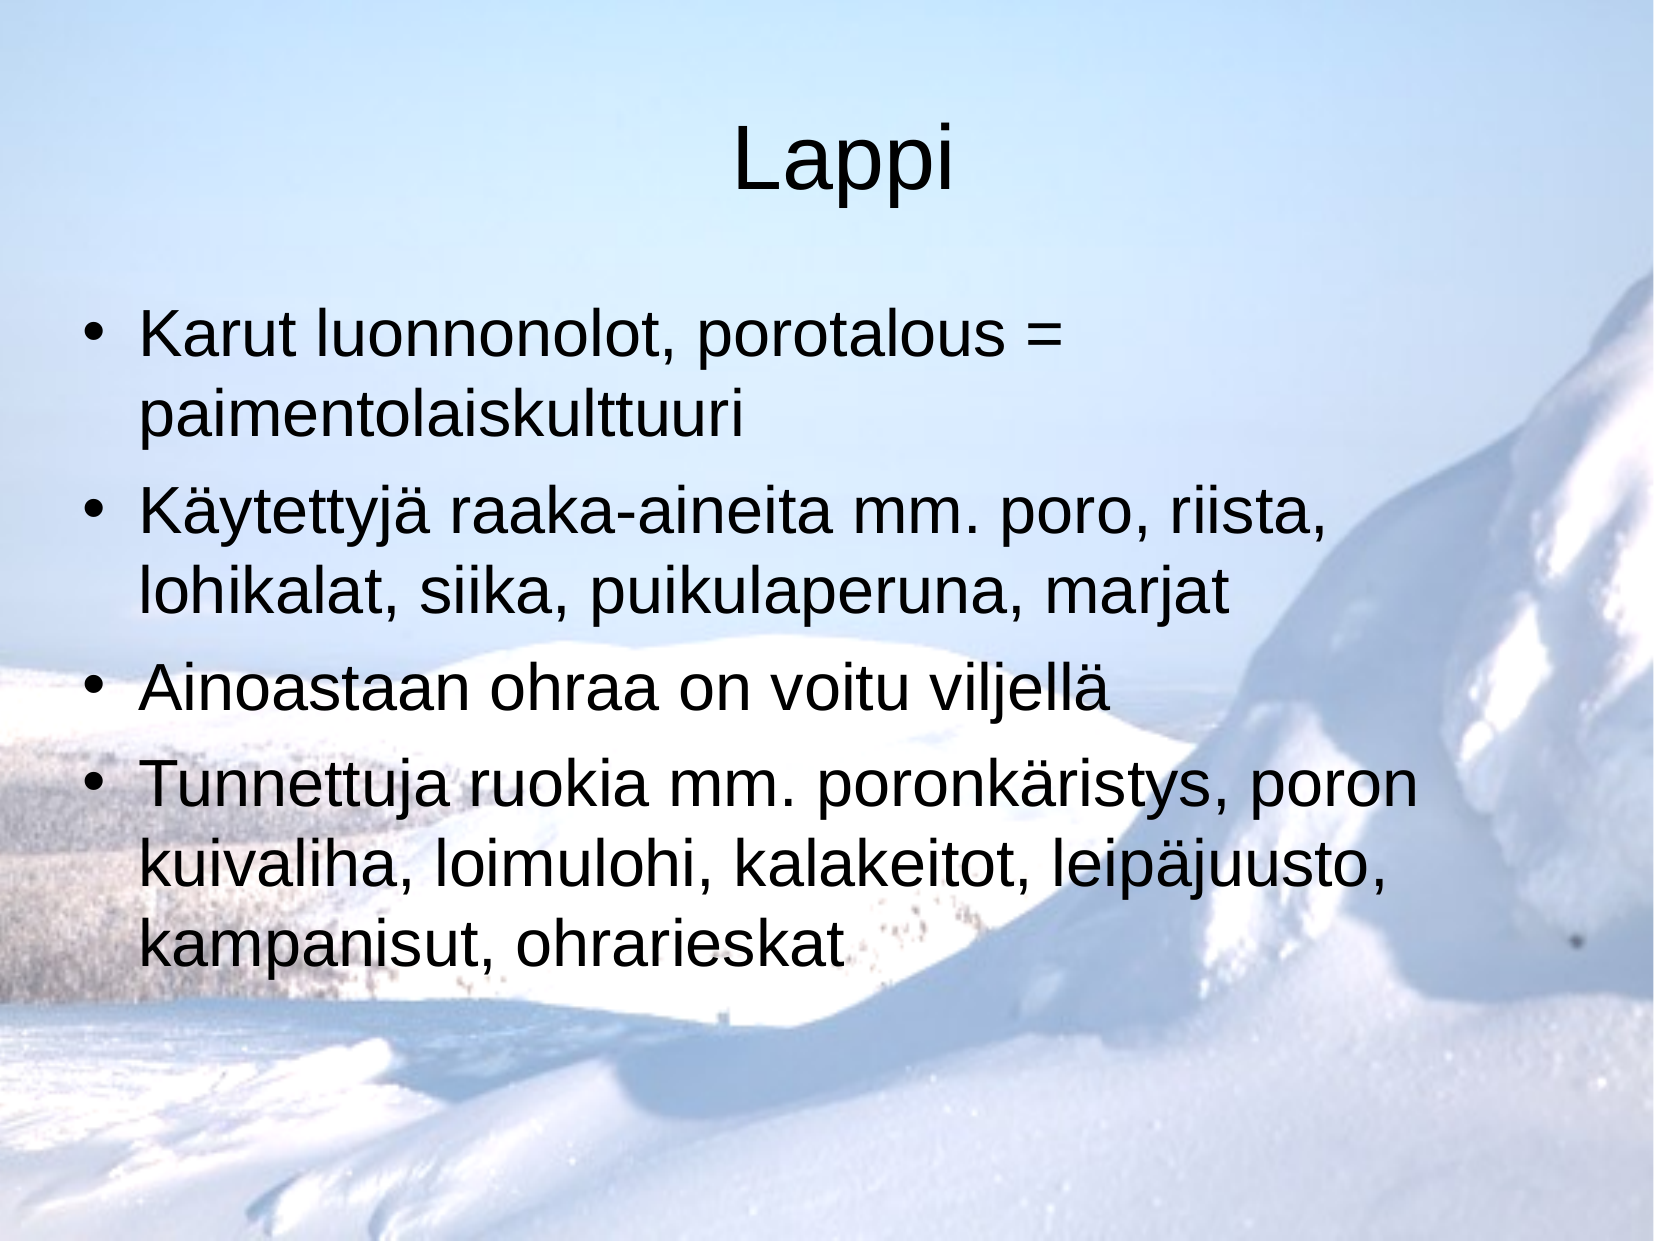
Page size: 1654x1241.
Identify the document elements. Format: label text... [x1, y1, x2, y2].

text_box Karut luonnonolot, porotalous = paimentolaiskulttuuri Käytettyjä raaka-aineita mm. poro, riista, lohikalat, siika, puikulaperuna, marjat Ainoastaan ohraa on voitu viljellä Tunnettuja ruokia mm. poronkäristys, poron kuivaliha, loimulohi, kalakeitot, leipäjuusto, kampanisut, ohrarieskat [82, 290, 1570, 1241]
text_box Lappi [82, 31, 1570, 274]
picture [0, 0, 1654, 1241]
